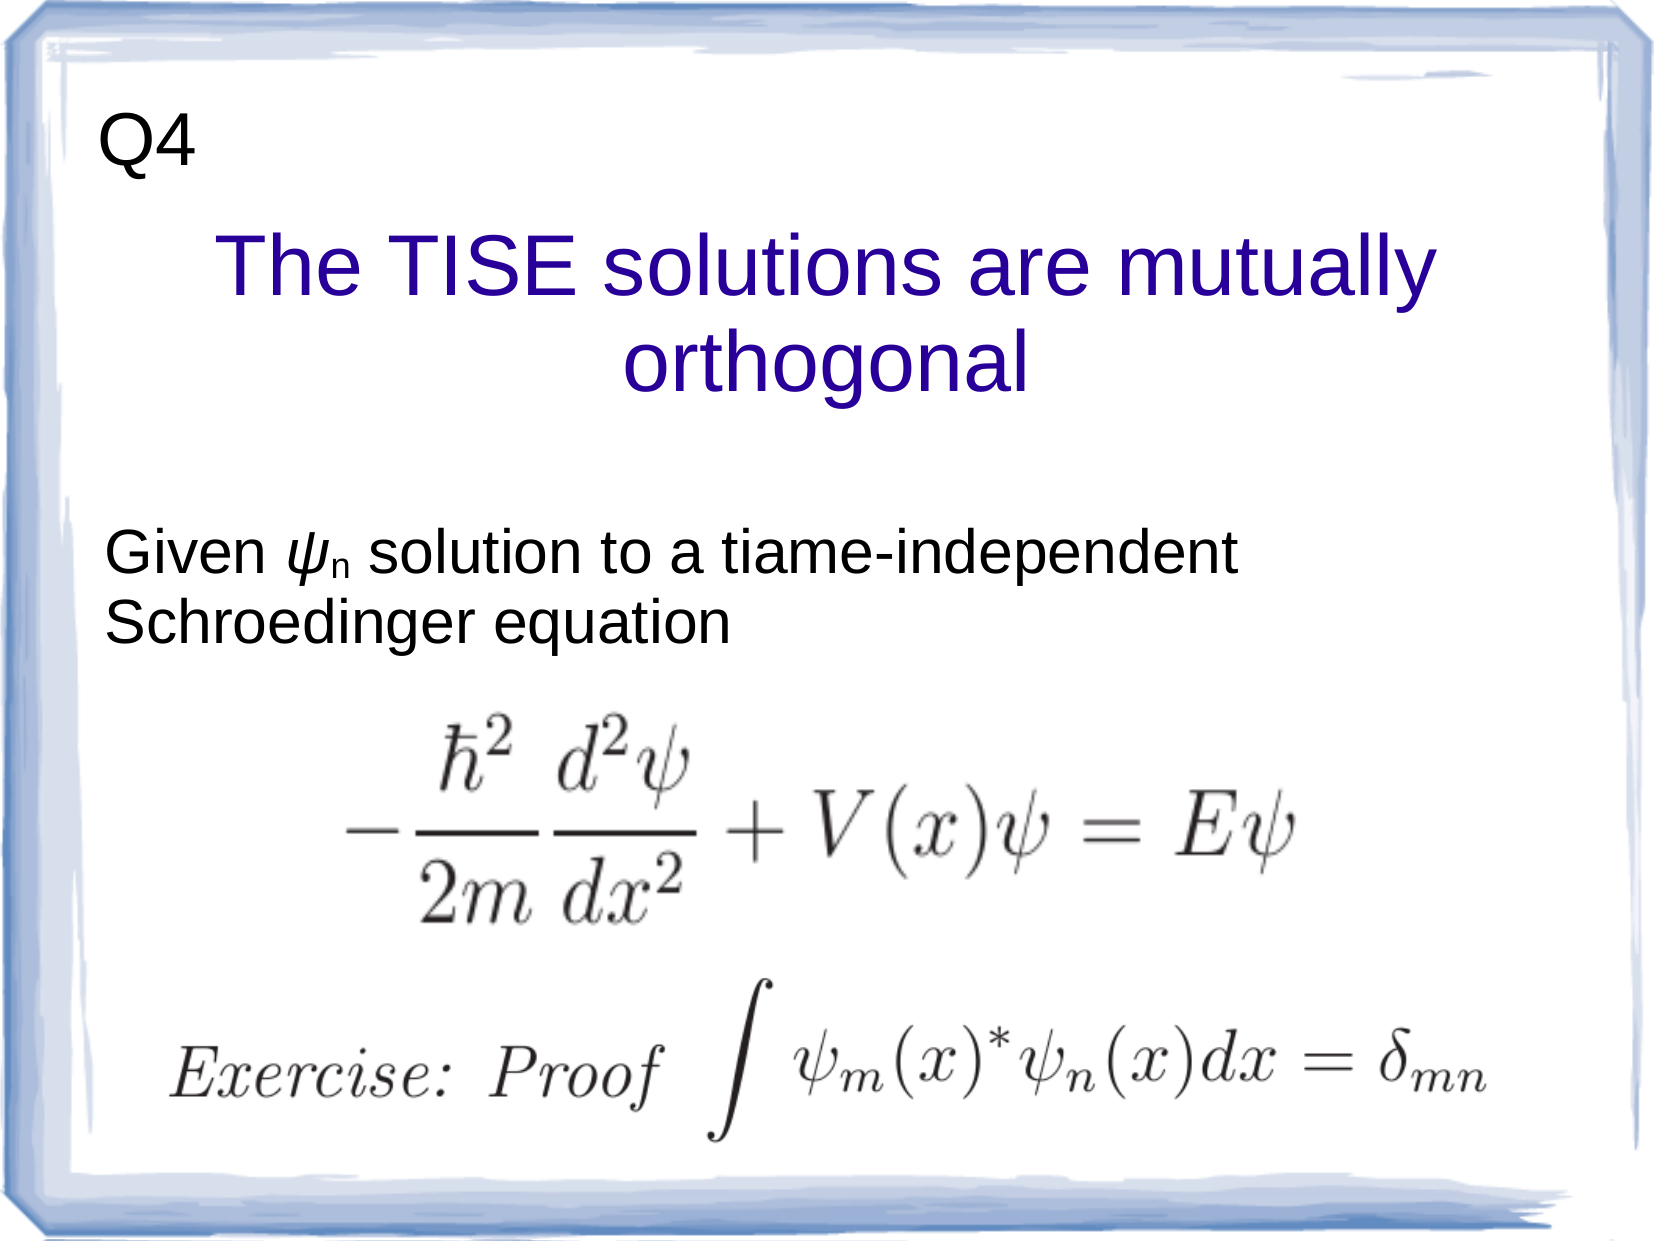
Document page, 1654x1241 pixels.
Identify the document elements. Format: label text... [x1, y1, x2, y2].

title The TISE solutions are mutually orthogonal [82, 210, 1571, 418]
text_box Q4 [82, 90, 346, 189]
picture [0, 0, 1654, 1241]
text_box Given ψn solution to a tiame-independent Schroedinger equation [90, 510, 1561, 685]
